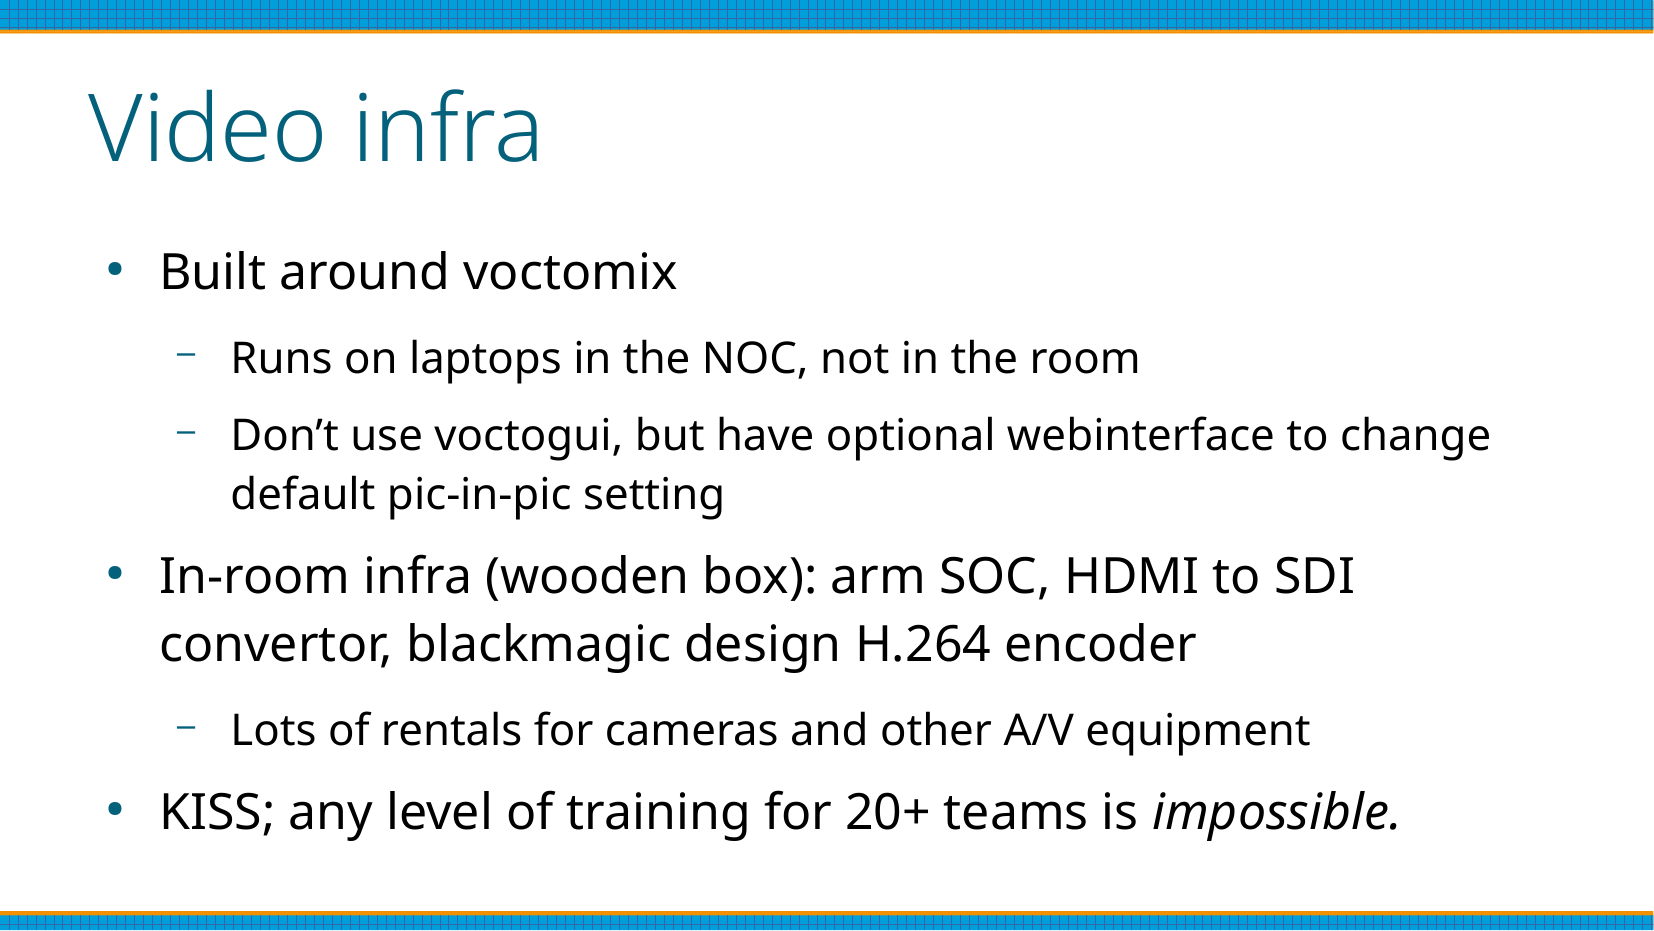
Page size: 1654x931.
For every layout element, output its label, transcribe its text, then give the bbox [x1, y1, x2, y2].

title Video infra [88, 44, 1565, 207]
list Built around voctomix Runs on laptops in the NOC, not in the room Don’t use voctogui, but have optional webinterface to change default pic-in-pic setting In-room infra (wooden box): arm SOC, HDMI to SDI convertor, blackmagic design H.264 encoder Lots of rentals for cameras and other A/V equipment KISS; any level of training for 20+ teams is impossible. [88, 236, 1565, 901]
